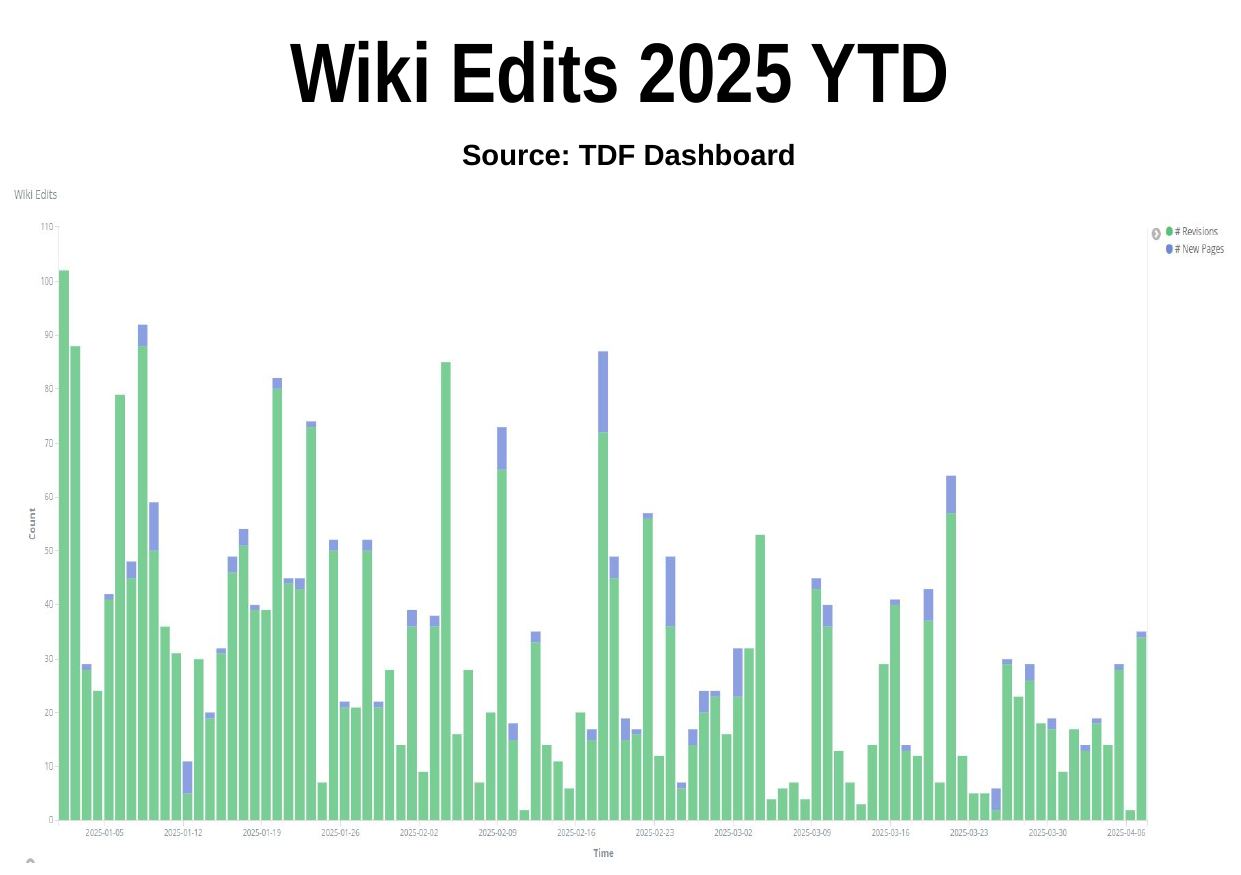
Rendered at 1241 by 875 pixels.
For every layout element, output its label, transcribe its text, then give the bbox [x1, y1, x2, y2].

picture [11, 184, 1229, 863]
title Wiki Edits 2025 YTD [11, 12, 1229, 132]
text_box Source: TDF Dashboard [447, 131, 812, 184]
